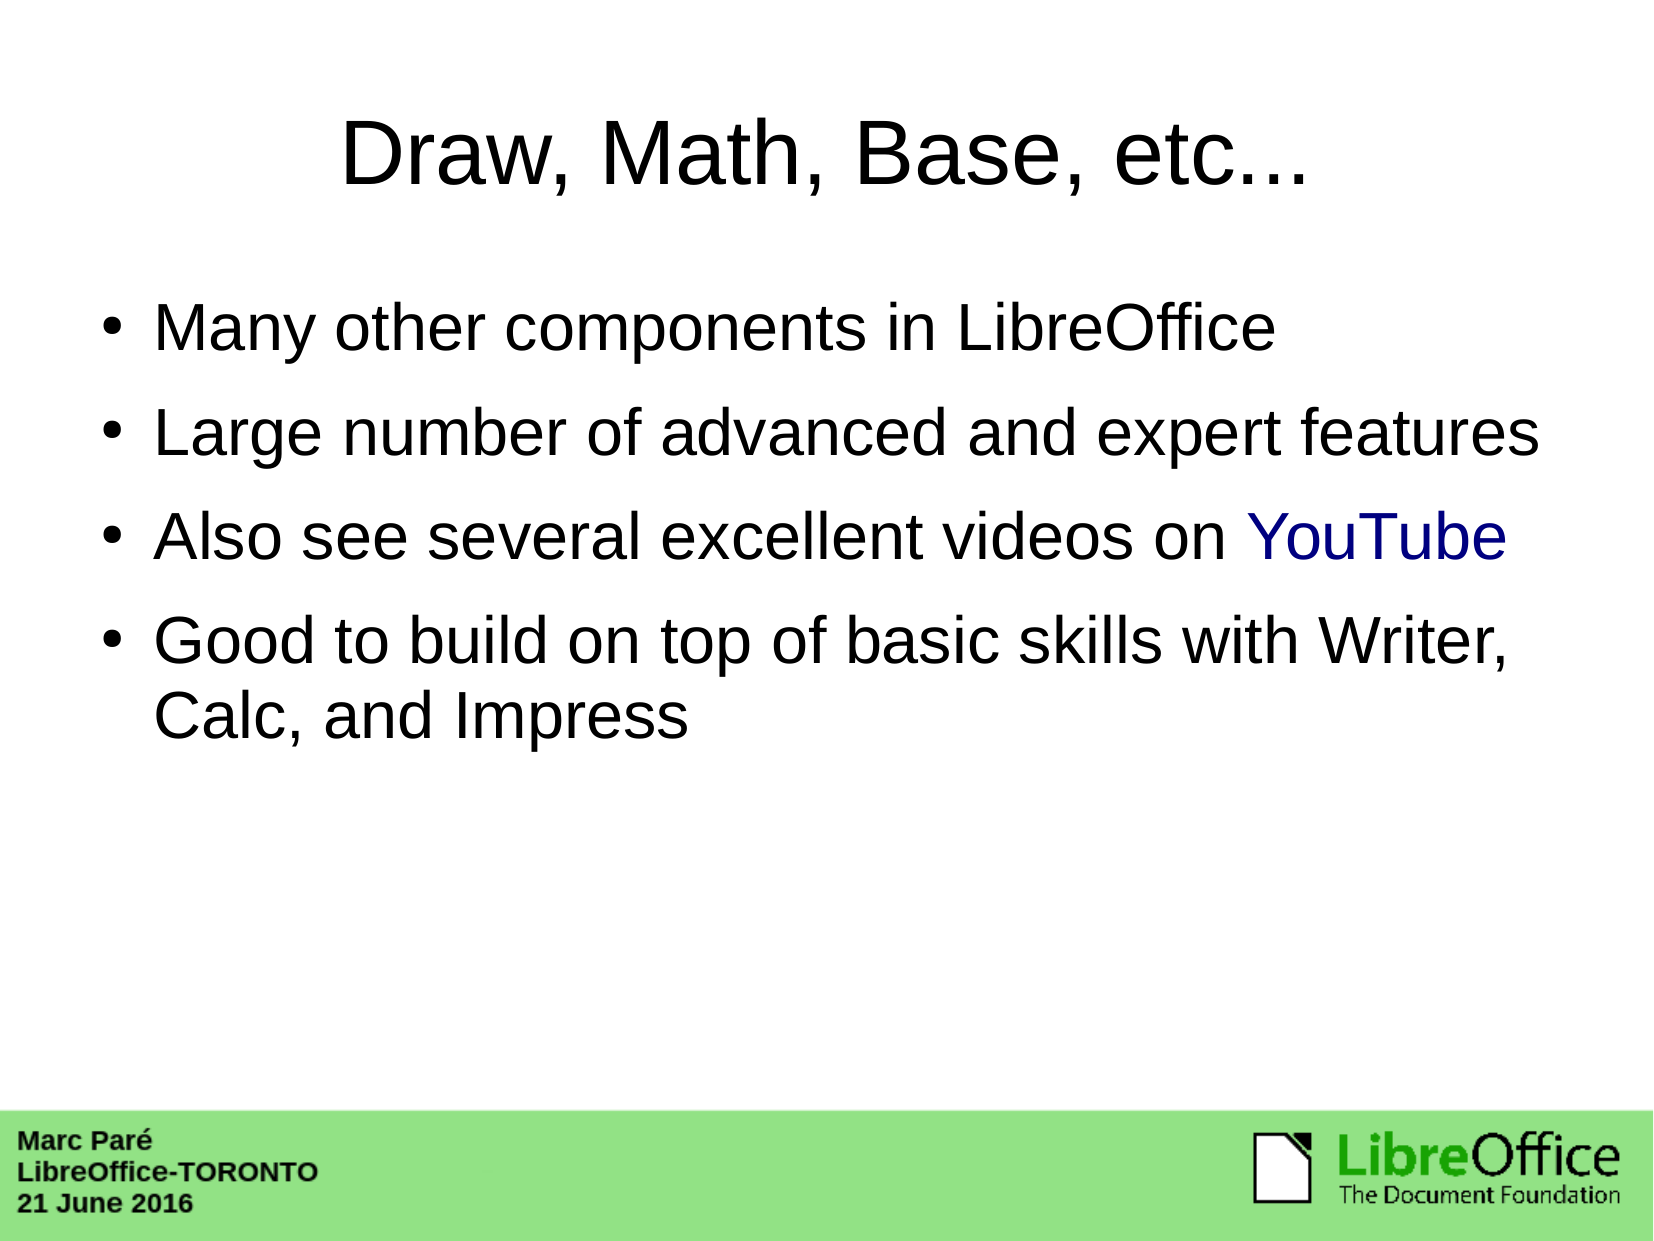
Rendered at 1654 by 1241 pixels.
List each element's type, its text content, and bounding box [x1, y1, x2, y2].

list Many other components in LibreOffice Large number of advanced and expert features Also see several excellent videos on YouTube Good to build on top of basic skills with Writer, Calc, and Impress [82, 290, 1571, 1010]
picture [0, 0, 1654, 1241]
title Draw, Math, Base, etc... [82, 49, 1571, 257]
